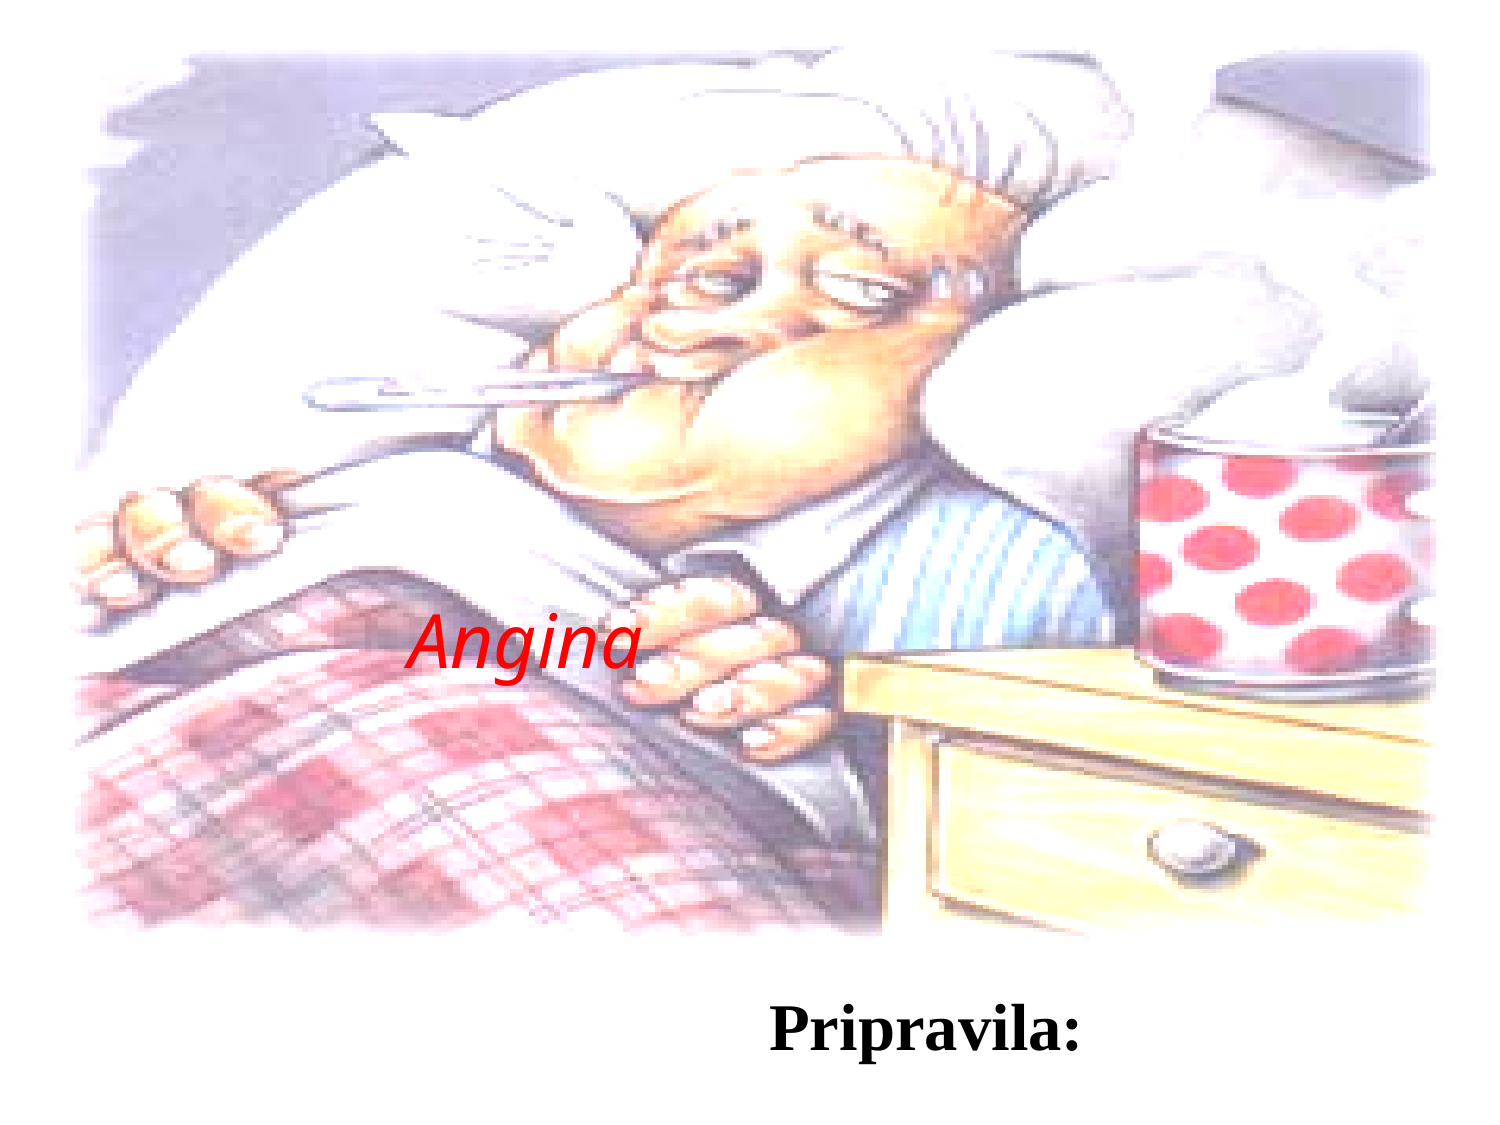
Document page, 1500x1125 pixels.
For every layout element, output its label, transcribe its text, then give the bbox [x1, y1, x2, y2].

text_box Angina [76, 586, 975, 882]
text_box Pripravila: [631, 976, 1223, 1071]
picture [0, 0, 1500, 977]
